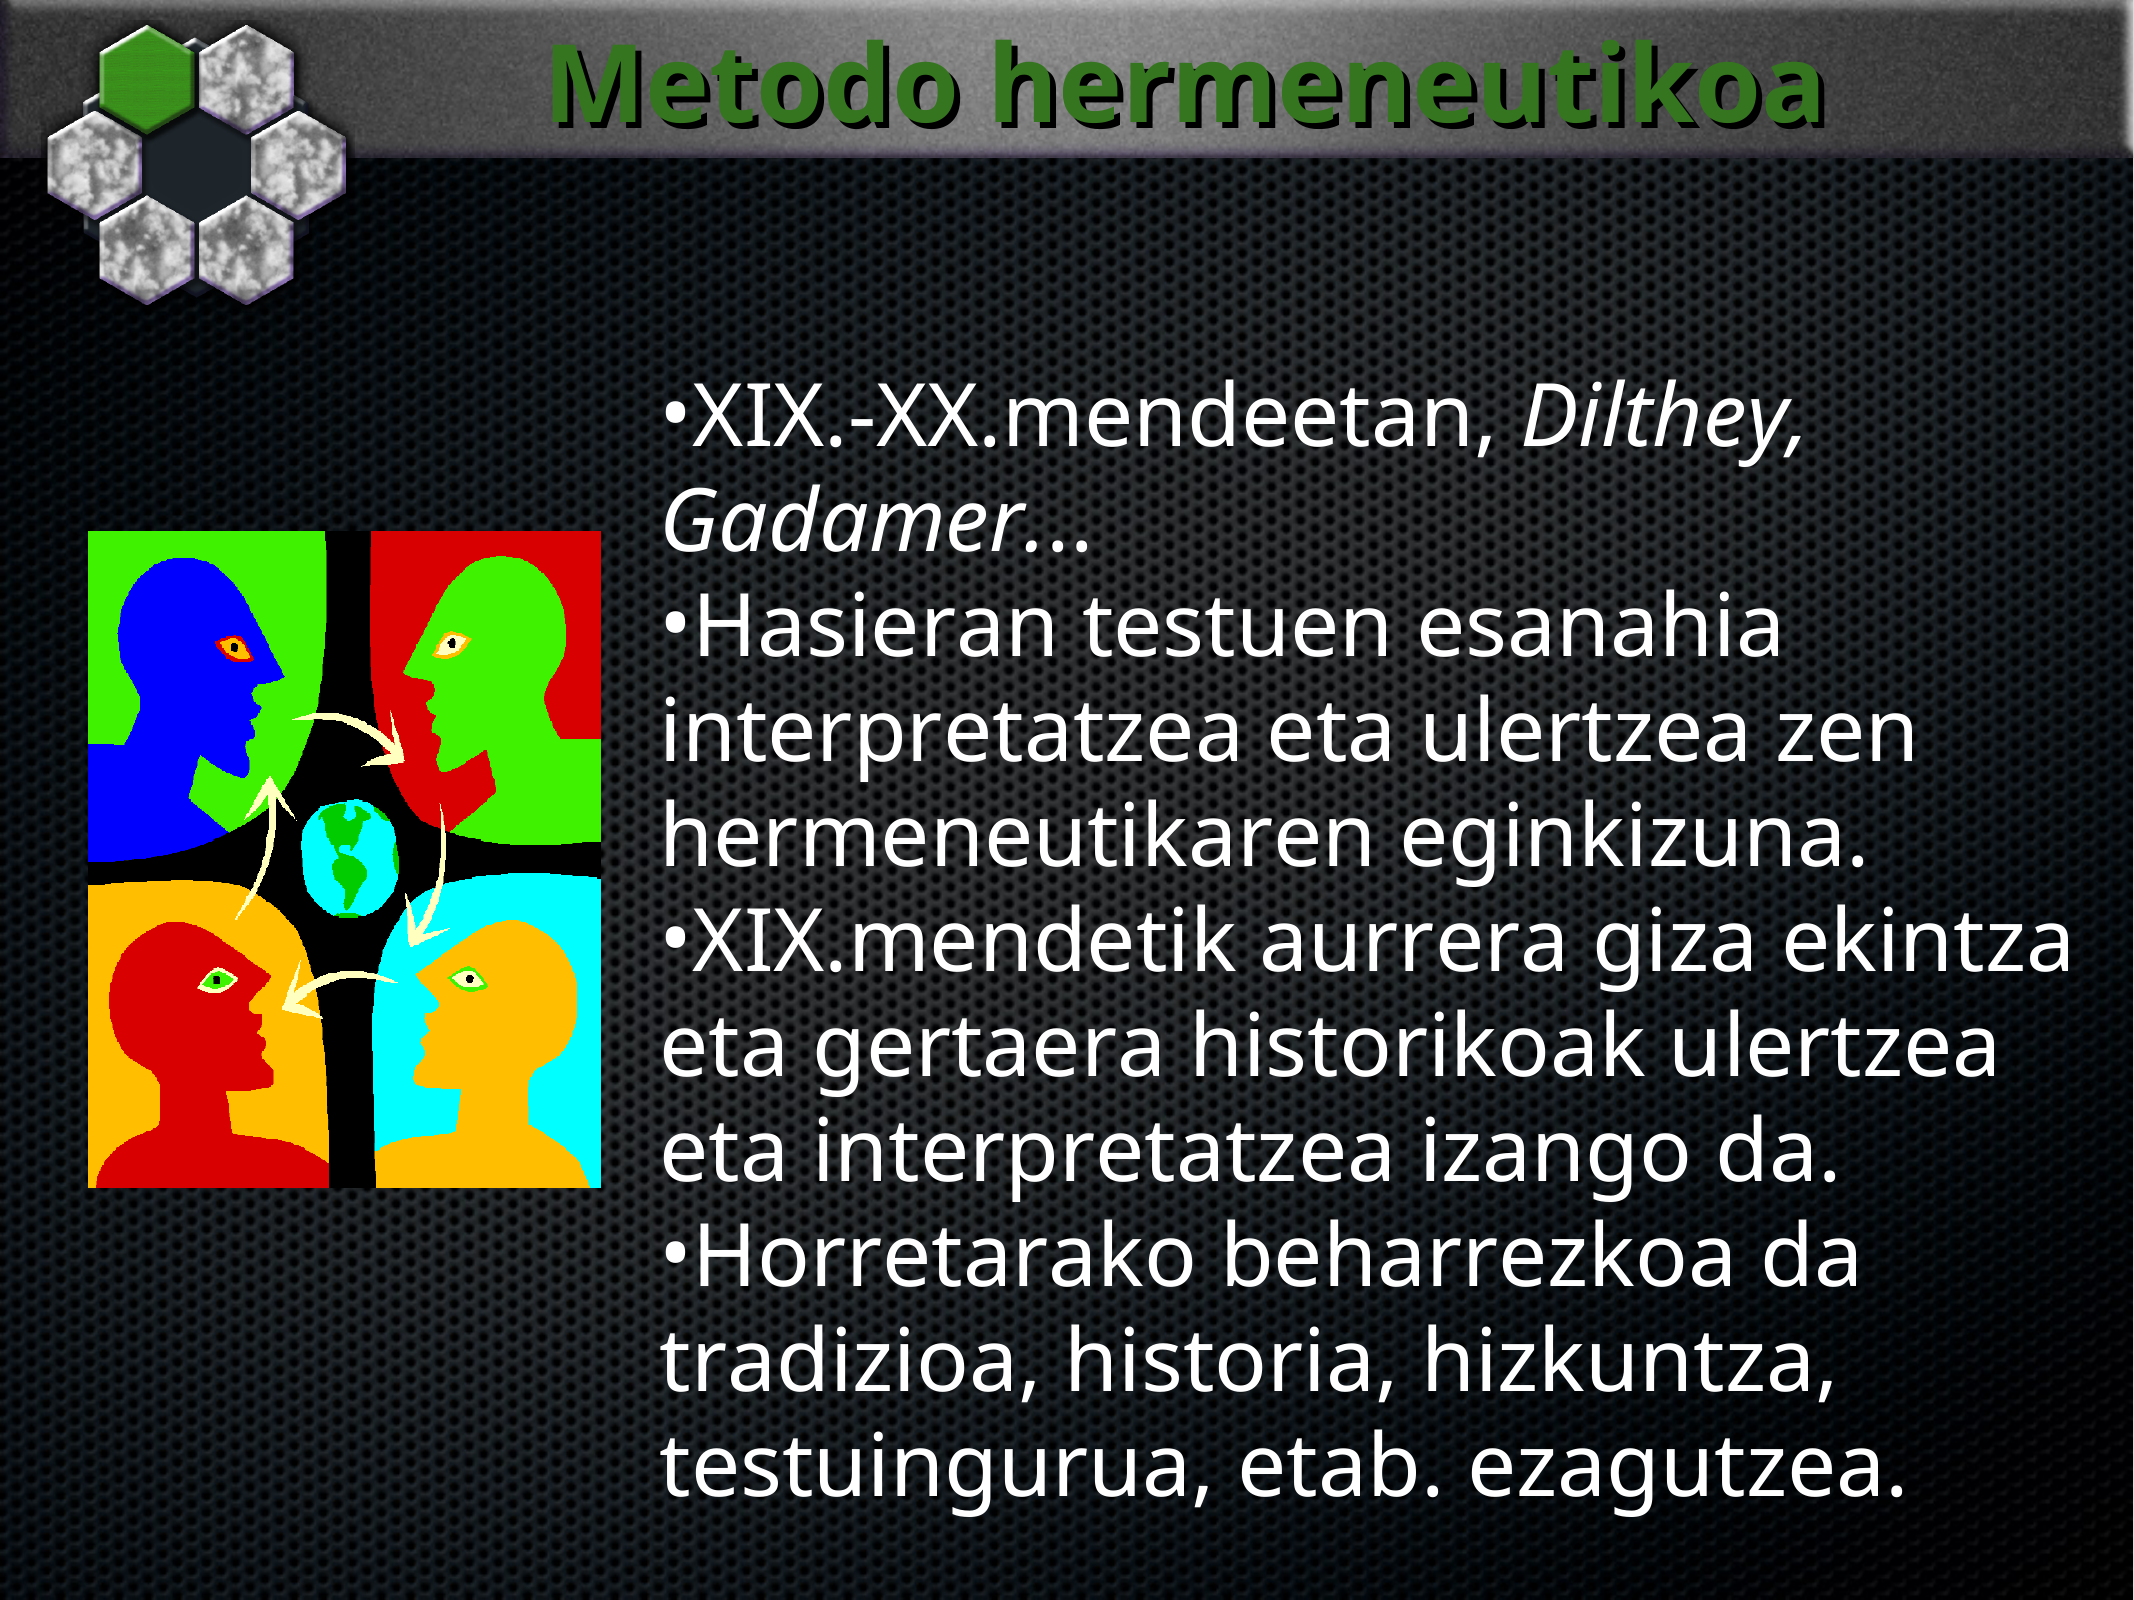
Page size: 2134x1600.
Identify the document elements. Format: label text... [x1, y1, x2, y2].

picture [0, 0, 2134, 1600]
text_box XIX.-XX.mendeetan, Dilthey, Gadamer... Hasieran testuen esanahia interpretatzea eta ulertzea zen hermeneutikaren eginkizuna. XIX.mendetik aurrera giza ekintza eta gertaera historikoak ulertzea eta interpretatzea izango da. Horretarako beharrezkoa da tradizioa, historia, hizkuntza, testuingurua, etab. ezagutzea. [645, 350, 2134, 1600]
text_box Metodo hermeneutikoa [543, 13, 1828, 144]
